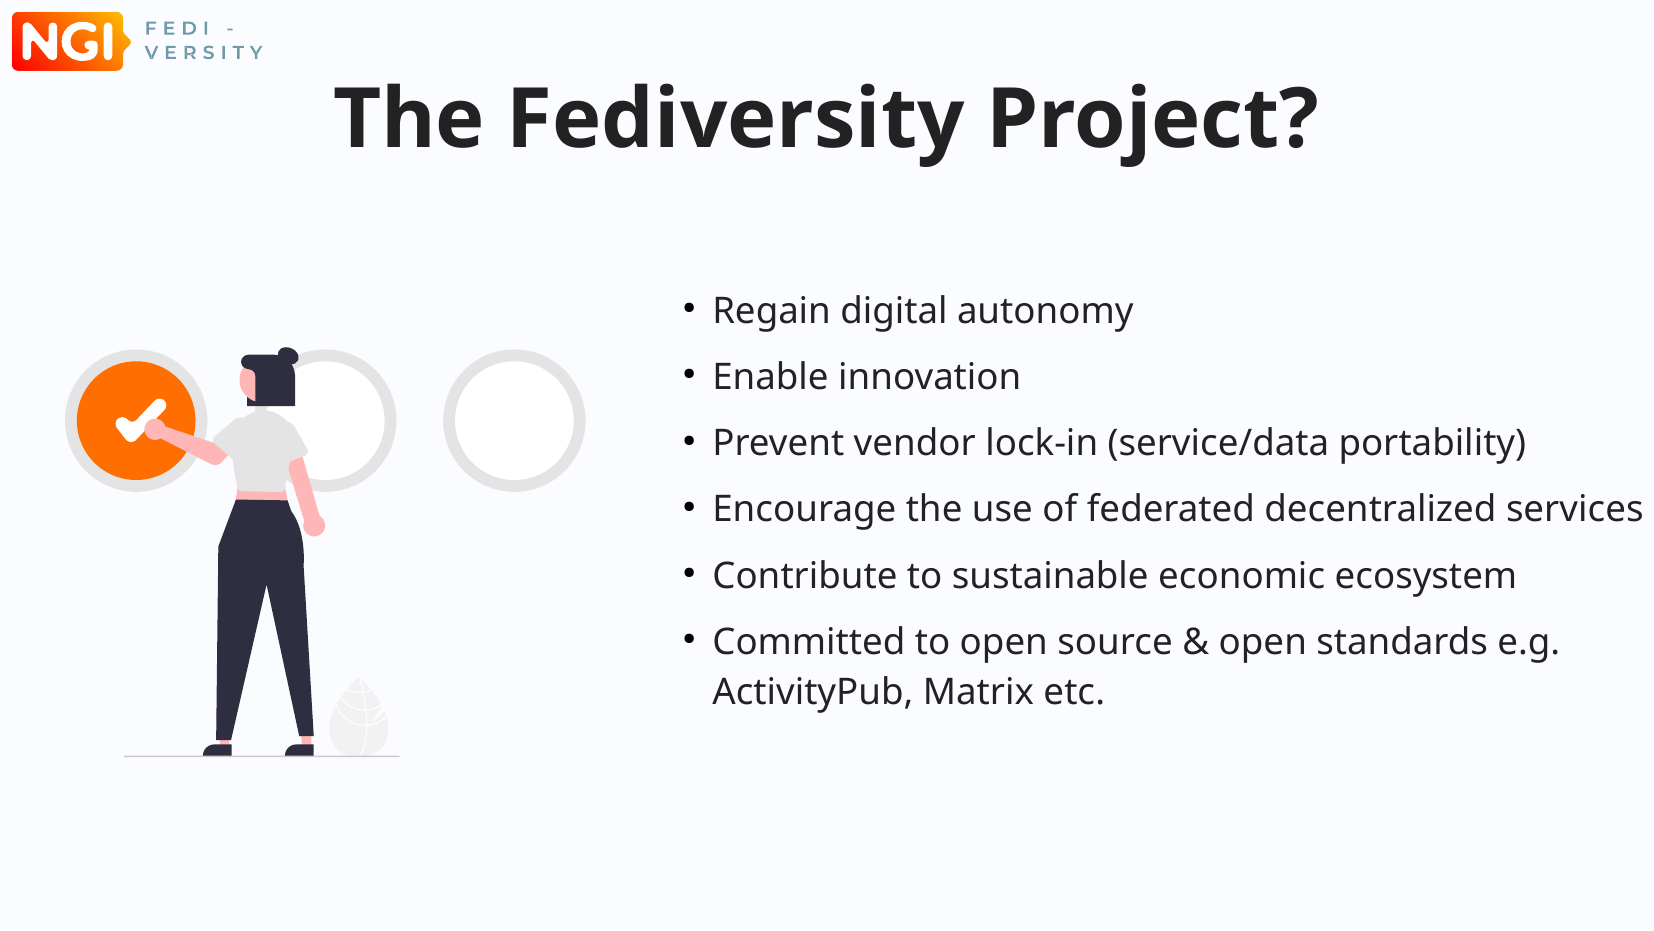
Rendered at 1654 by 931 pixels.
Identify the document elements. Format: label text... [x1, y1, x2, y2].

picture [64, 347, 586, 758]
list Regain digital autonomy Enable innovation Prevent vendor lock-in (service/data portability) Encourage the use of federated decentralized services Contribute to sustainable economic ecosystem Committed to open source & open standards e.g. ActivityPub, Matrix etc. [673, 217, 1654, 758]
title The Fediversity Project? [82, 37, 1571, 193]
